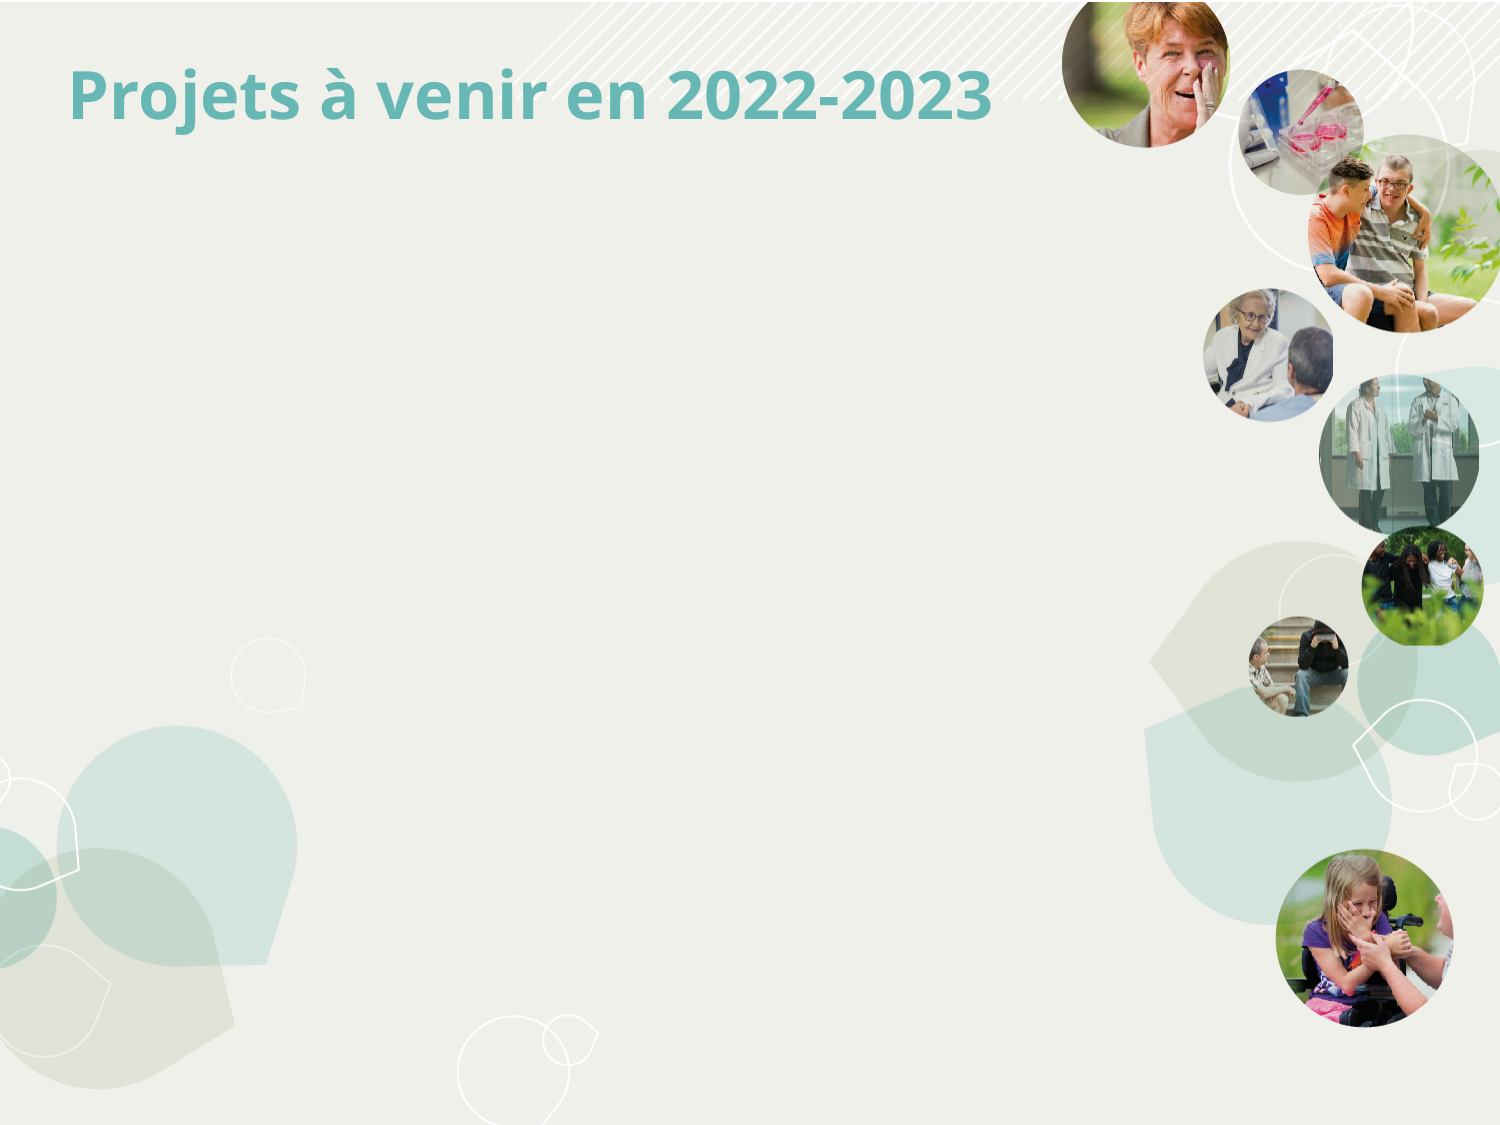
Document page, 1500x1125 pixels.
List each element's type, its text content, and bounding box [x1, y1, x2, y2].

title Projets à venir en 2022-2023 [53, 45, 1046, 197]
picture [0, 2, 1500, 1125]
